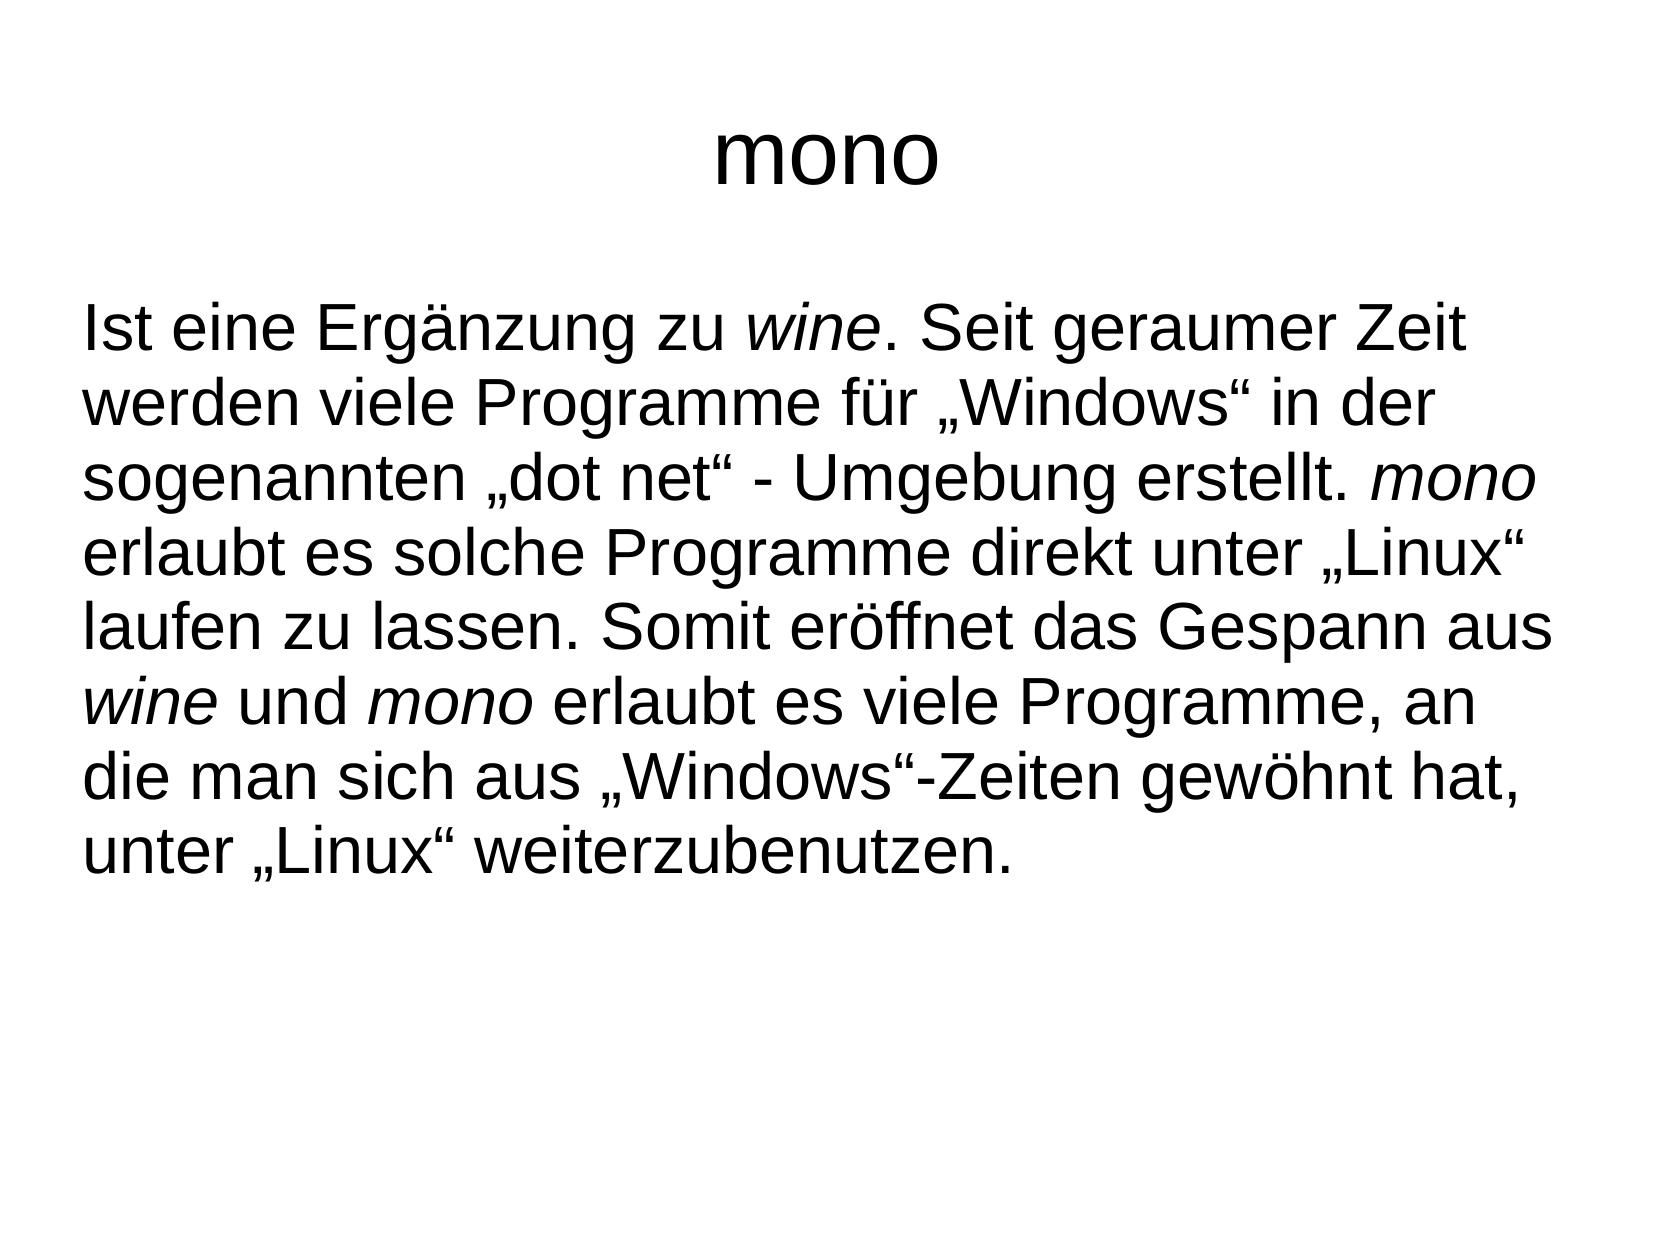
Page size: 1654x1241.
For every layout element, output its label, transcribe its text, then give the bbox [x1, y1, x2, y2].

title mono [82, 49, 1571, 257]
list Ist eine Ergänzung zu wine. Seit geraumer Zeit werden viele Programme für „Windows“ in der sogenannten „dot net“ - Umgebung erstellt. mono erlaubt es solche Programme direkt unter „Linux“ laufen zu lassen. Somit eröffnet das Gespann aus wine und mono erlaubt es viele Programme, an die man sich aus „Windows“-Zeiten gewöhnt hat, unter „Linux“ weiterzubenutzen. [82, 290, 1571, 1010]
